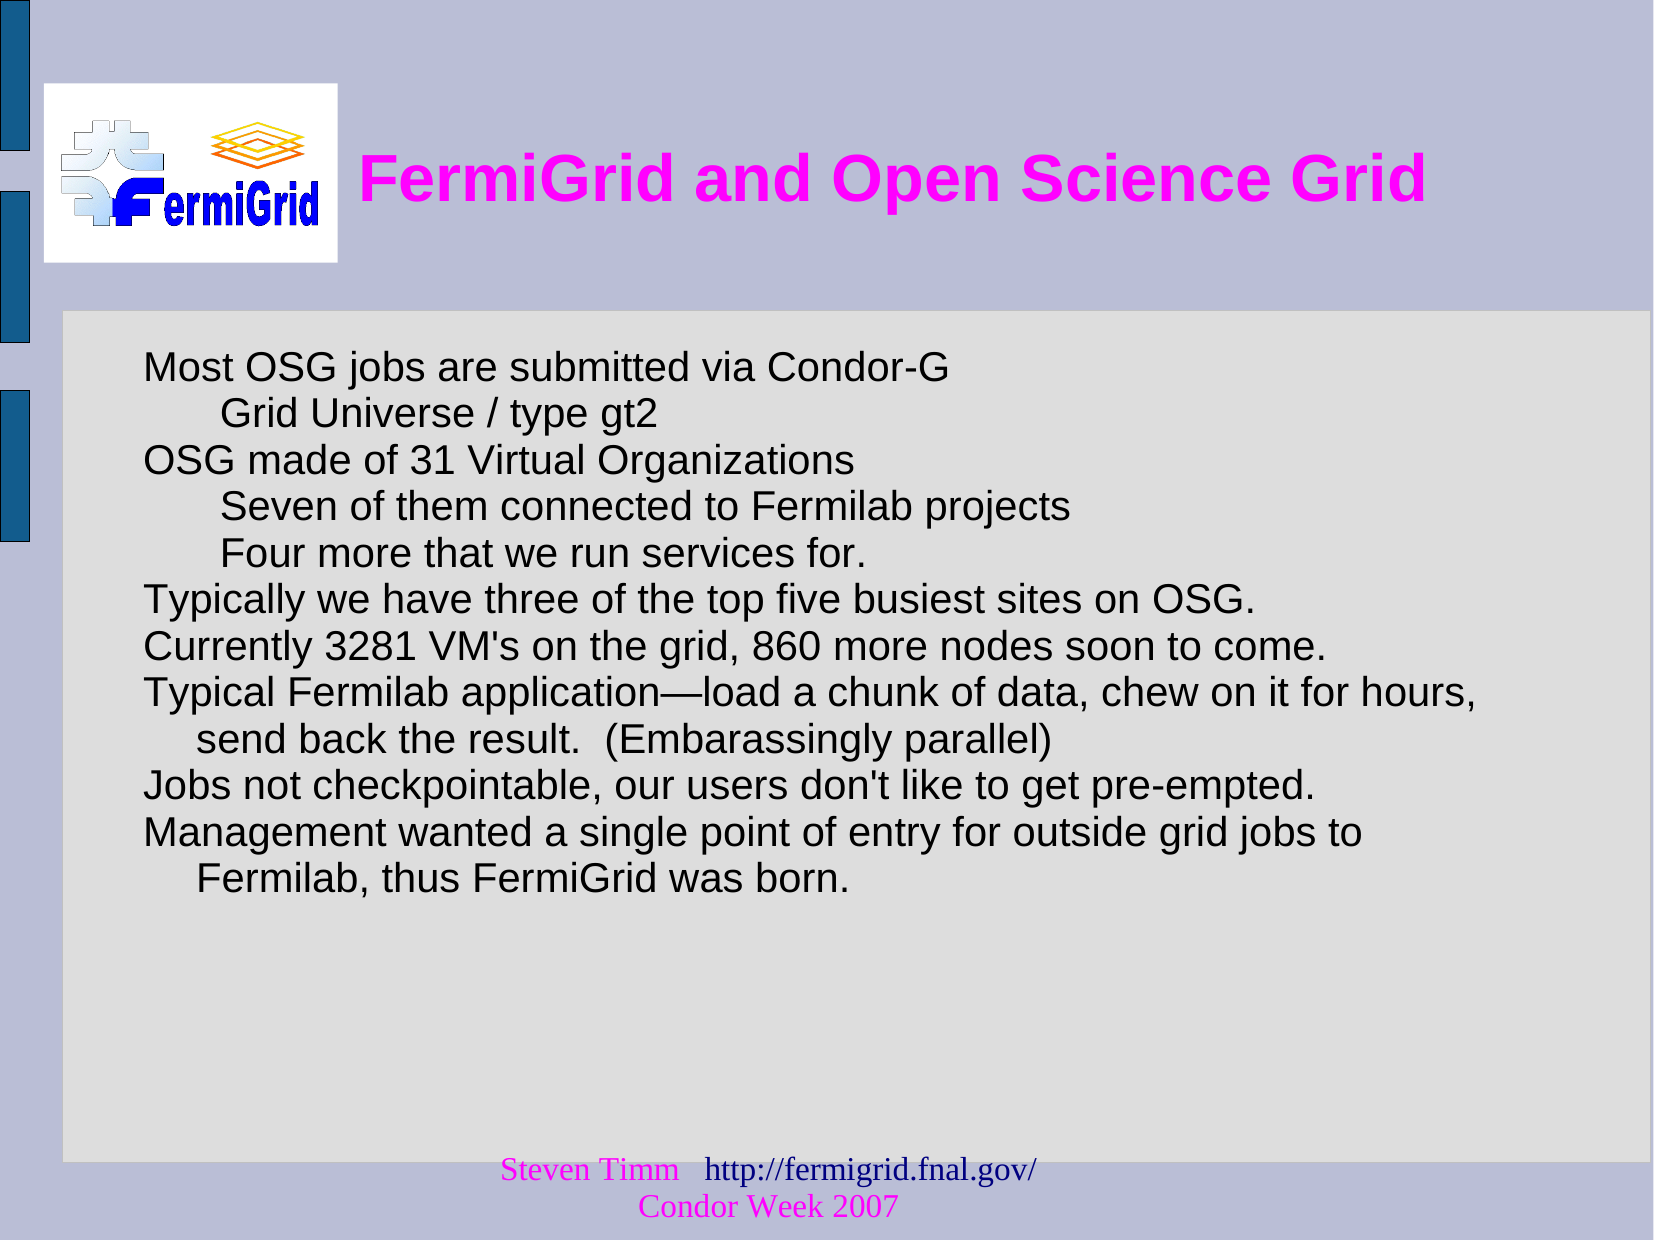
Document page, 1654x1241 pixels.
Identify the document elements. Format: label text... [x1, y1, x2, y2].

picture [53, 112, 187, 234]
title FermiGrid and Open Science Grid [187, 75, 1600, 283]
list Most OSG jobs are submitted via Condor-G Grid Universe / type gt2 OSG made of 31 Virtual Organizations Seven of them connected to Fermilab projects Four more that we run services for. Typically we have three of the top five busiest sites on OSG. Currently 3281 VM's on the grid, 860 more nodes soon to come. Typical Fermilab application—load a chunk of data, chew on it for hours, send back the result. (Embarassingly parallel) Jobs not checkpointable, our users don't like to get pre-empted. Management wanted a single point of entry for outside grid jobs to Fermilab, thus FermiGrid was born. [125, 343, 1538, 1126]
